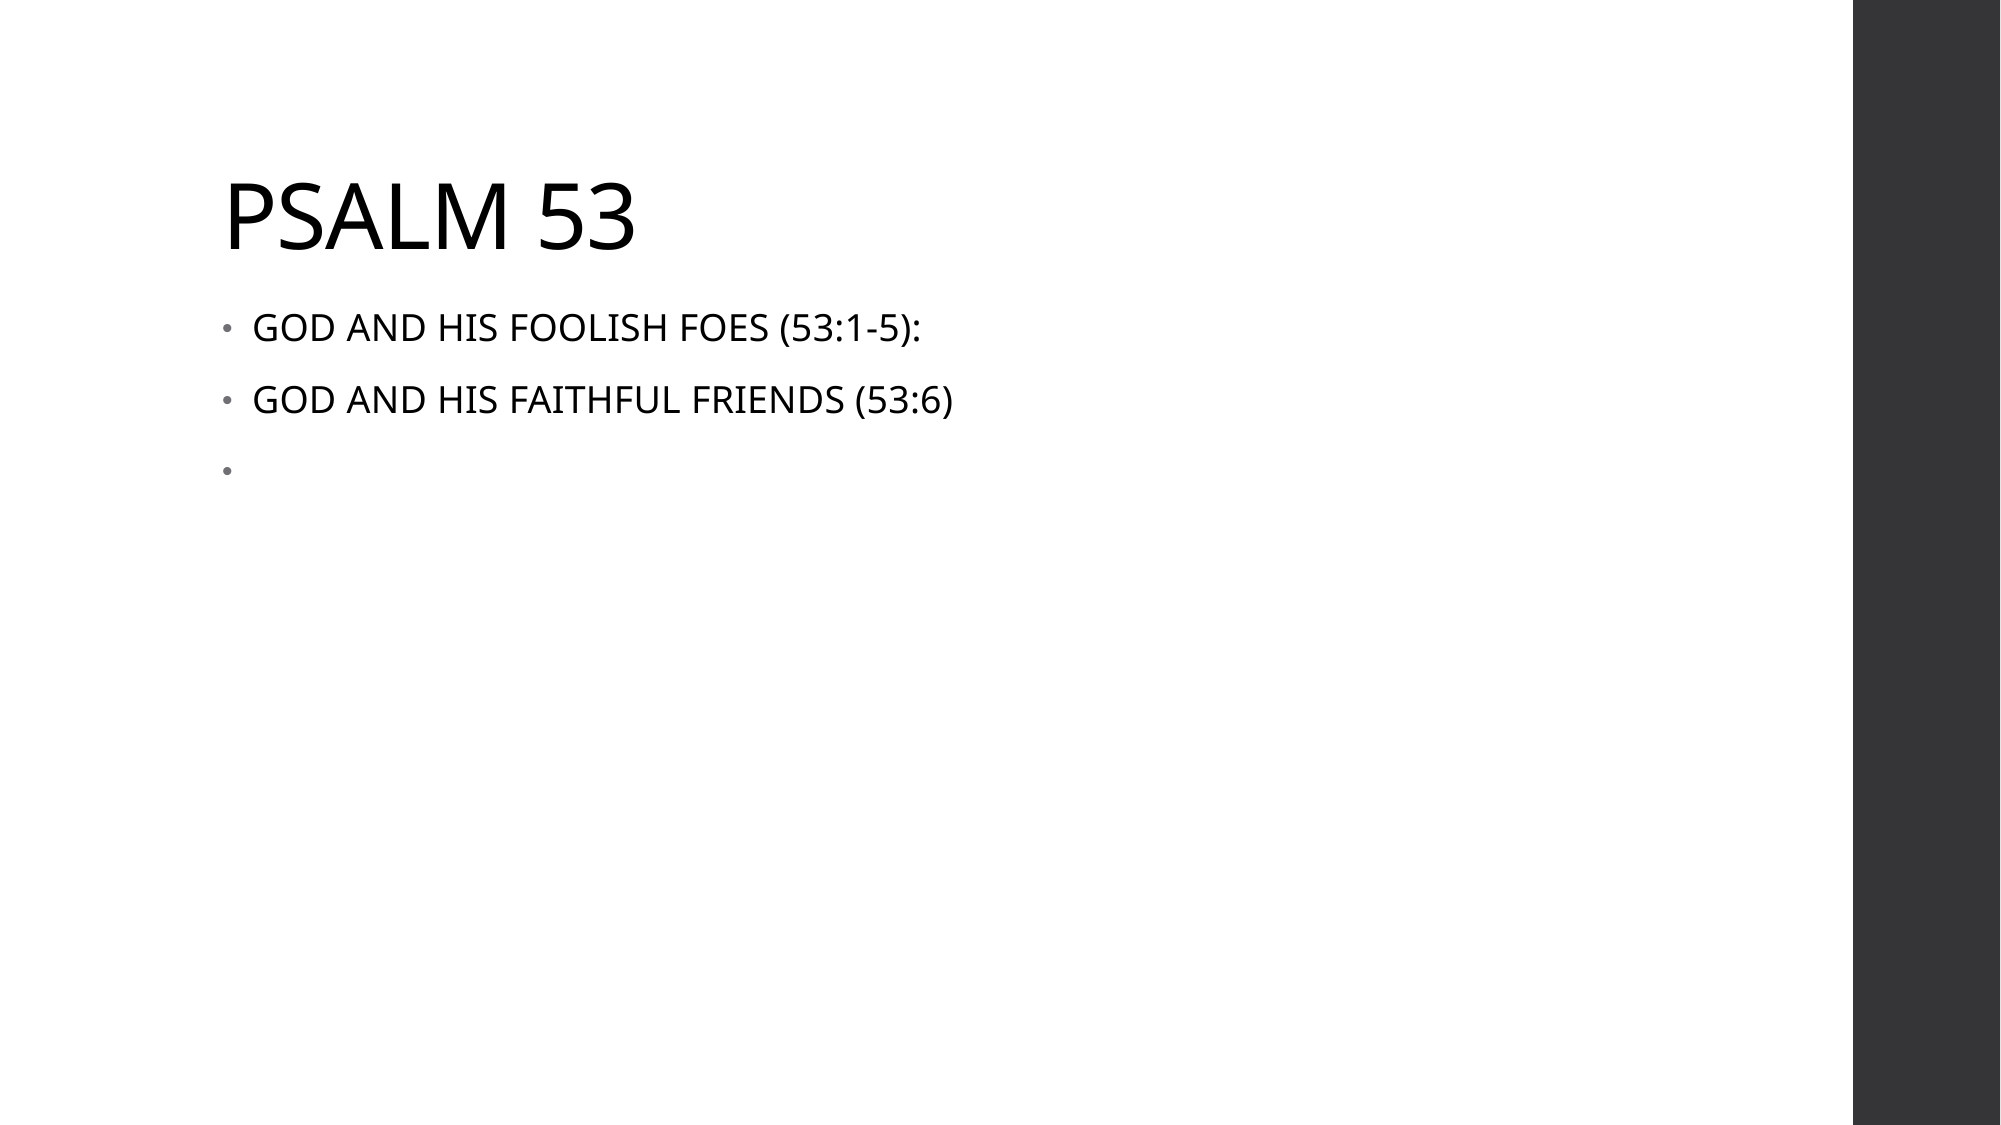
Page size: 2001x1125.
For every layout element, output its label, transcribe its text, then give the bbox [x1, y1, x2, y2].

title PSALM 53 [206, 60, 1797, 278]
list GOD AND HIS FOOLISH FOES (53:1-5): GOD AND HIS FAITHFUL FRIENDS (53:6) [206, 299, 1617, 1014]
